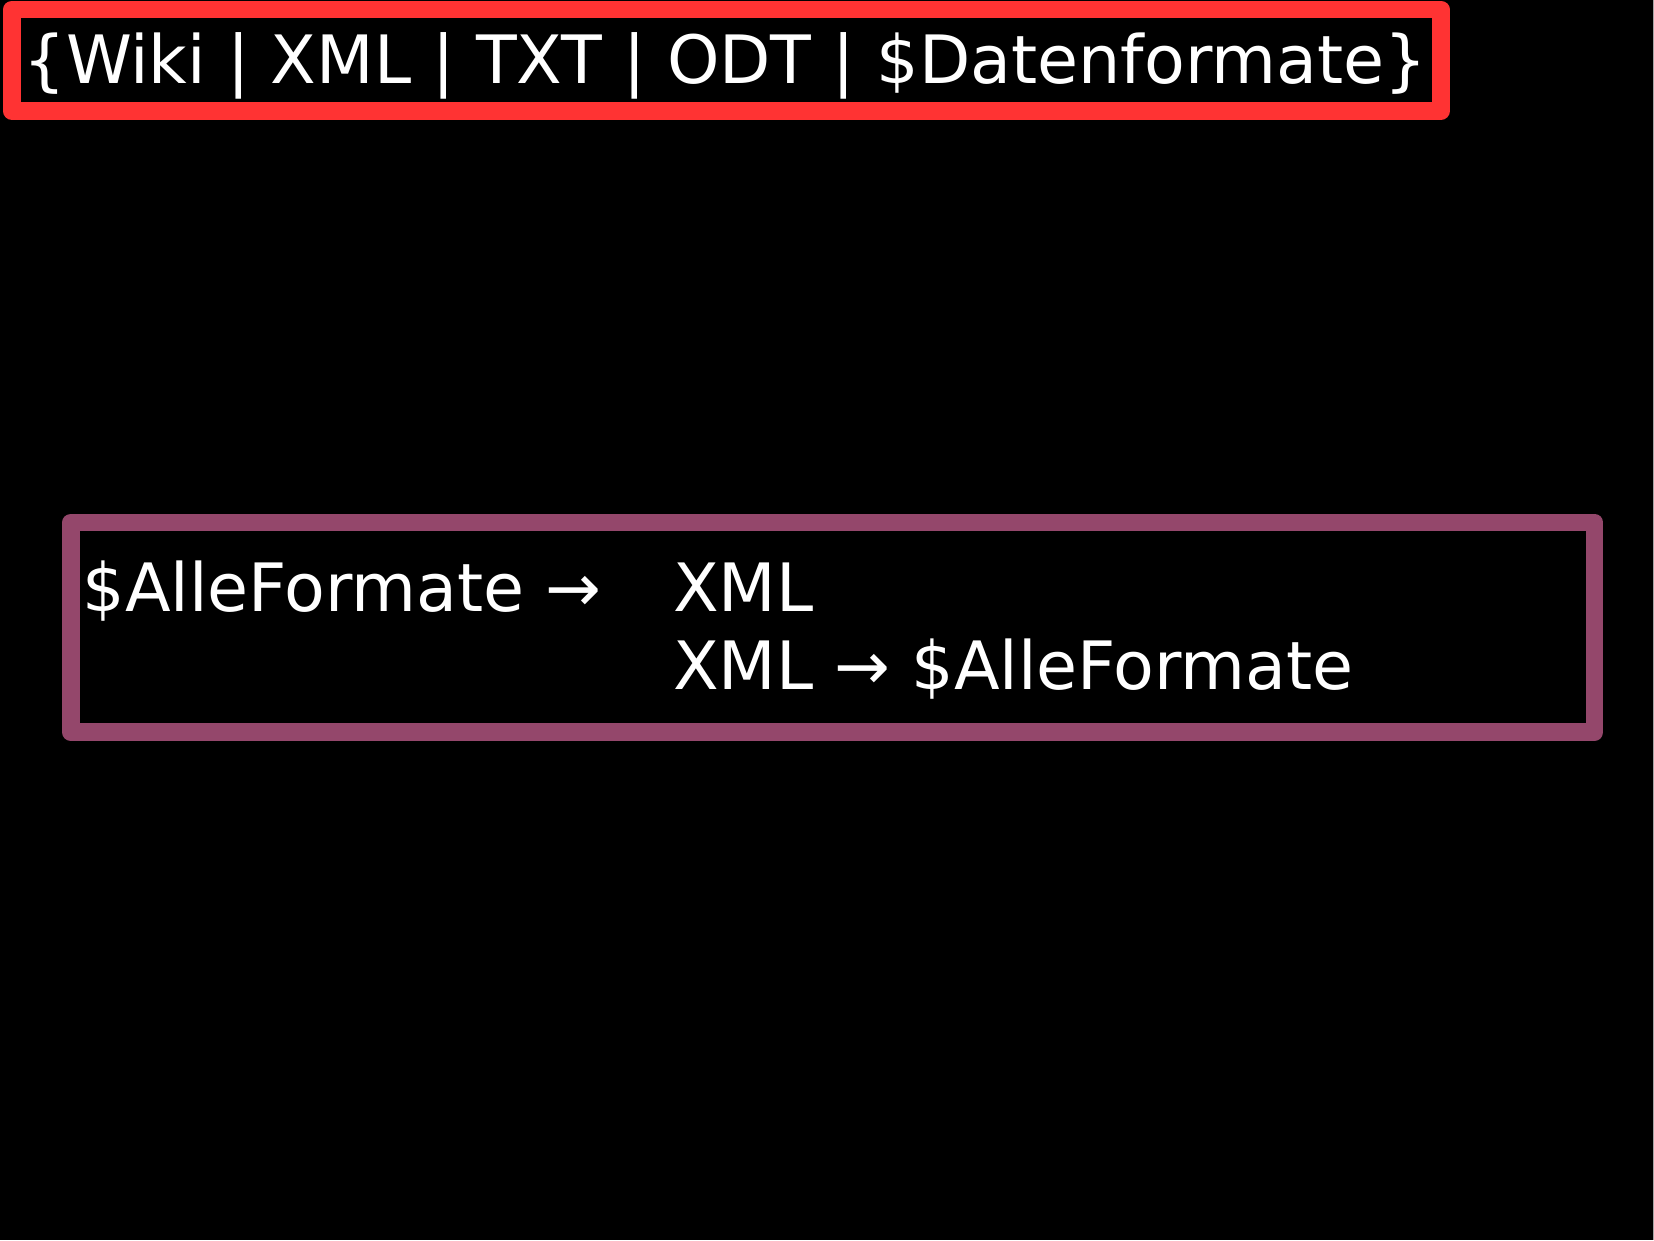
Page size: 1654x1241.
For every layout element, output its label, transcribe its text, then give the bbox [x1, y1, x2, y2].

text_box {Wiki | XML | TXT | ODT | $Datenformate} [11, 9, 1441, 112]
text_box $AlleFormate → XML XML → $AlleFormate [70, 522, 1595, 733]
